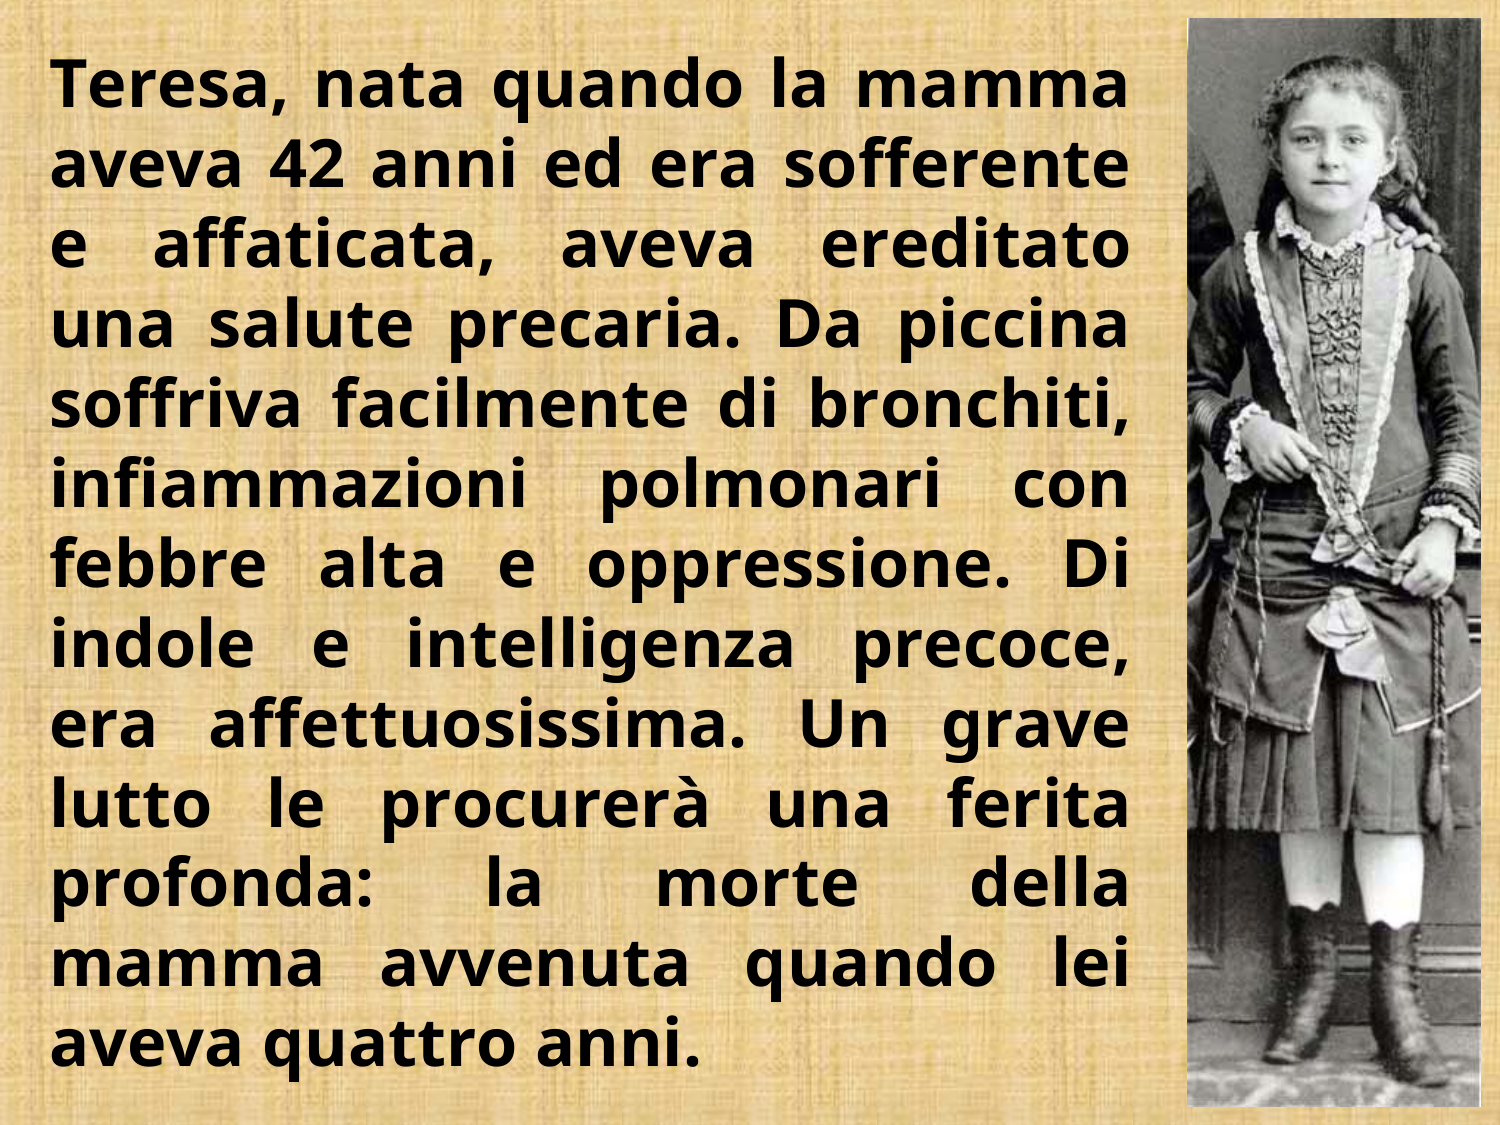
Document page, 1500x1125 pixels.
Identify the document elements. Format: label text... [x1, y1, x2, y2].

text_box Teresa, nata quando la mamma aveva 42 anni ed era sofferente e affaticata, aveva ereditato una salute precaria. Da piccina soffriva facilmente di bronchiti, infiammazioni polmonari con febbre alta e oppressione. Di indole e intelligenza precoce, era affettuosissima. Un grave lutto le procurerà una ferita profonda: la morte della mamma avvenuta quando lei aveva quattro anni. [34, 33, 1147, 1088]
picture [0, 0, 1500, 1125]
